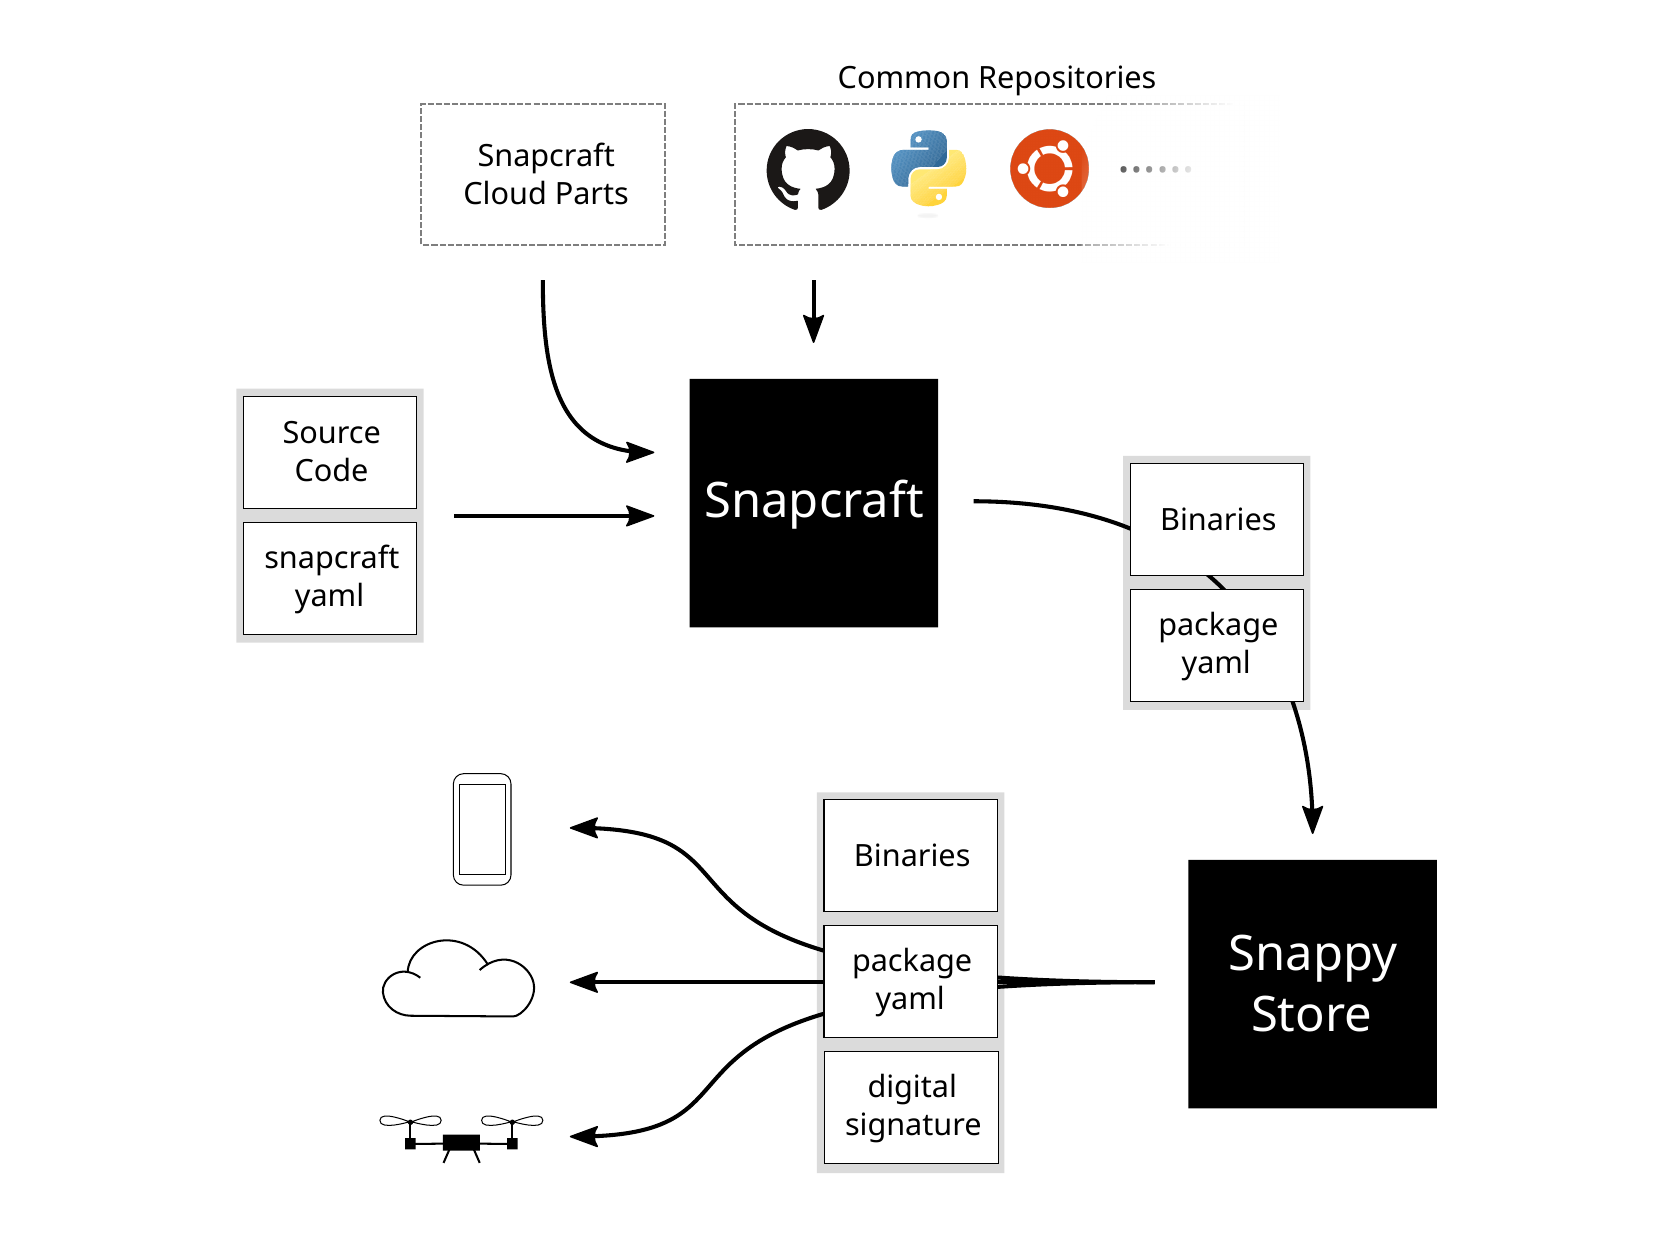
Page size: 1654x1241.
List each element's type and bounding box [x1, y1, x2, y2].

picture [194, 24, 1479, 1216]
